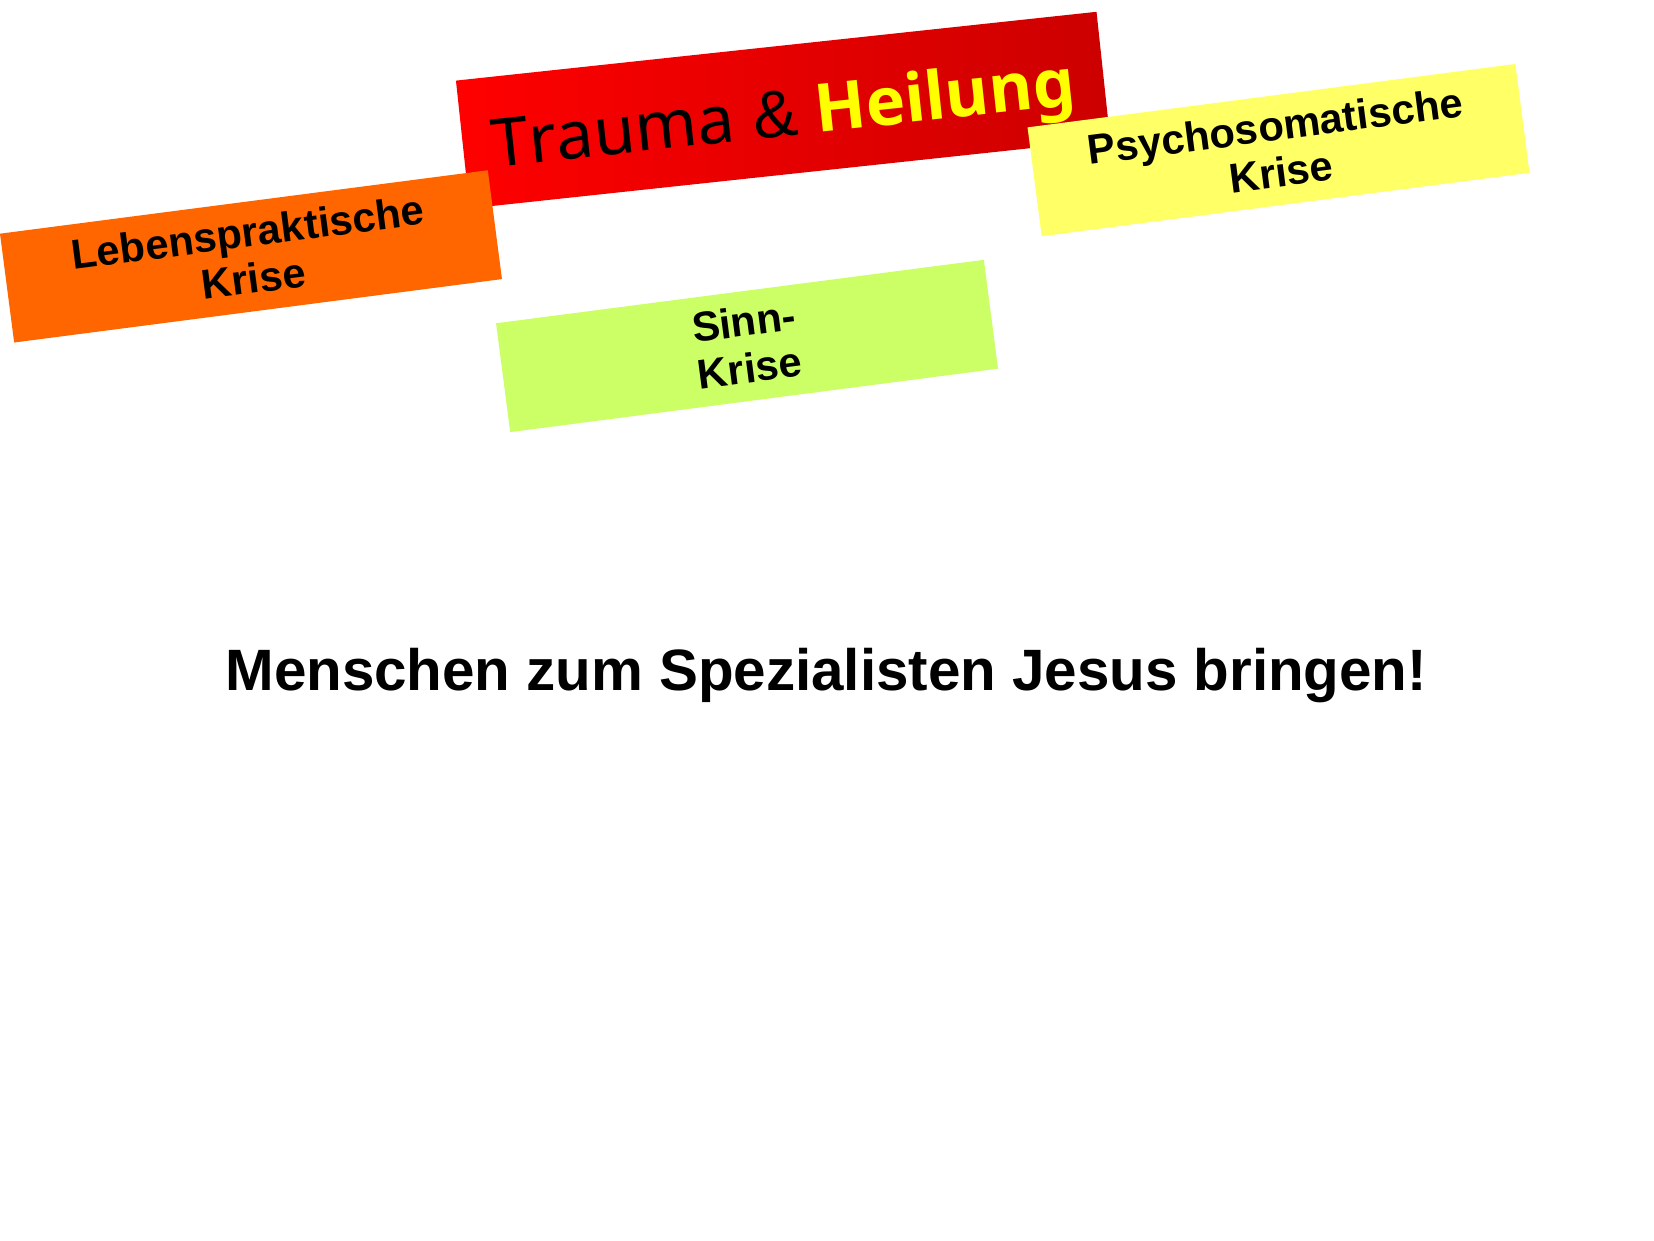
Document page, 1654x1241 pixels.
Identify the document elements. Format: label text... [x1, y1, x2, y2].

text_box Menschen zum Spezialisten Jesus bringen! [106, 629, 1548, 1044]
title Trauma & Heilung [455, 11, 1108, 206]
text_box Lebenspraktische Krise [0, 170, 502, 343]
text_box Sinn- Krise [496, 259, 999, 433]
text_box Psychosomatische Krise [1027, 63, 1530, 237]
